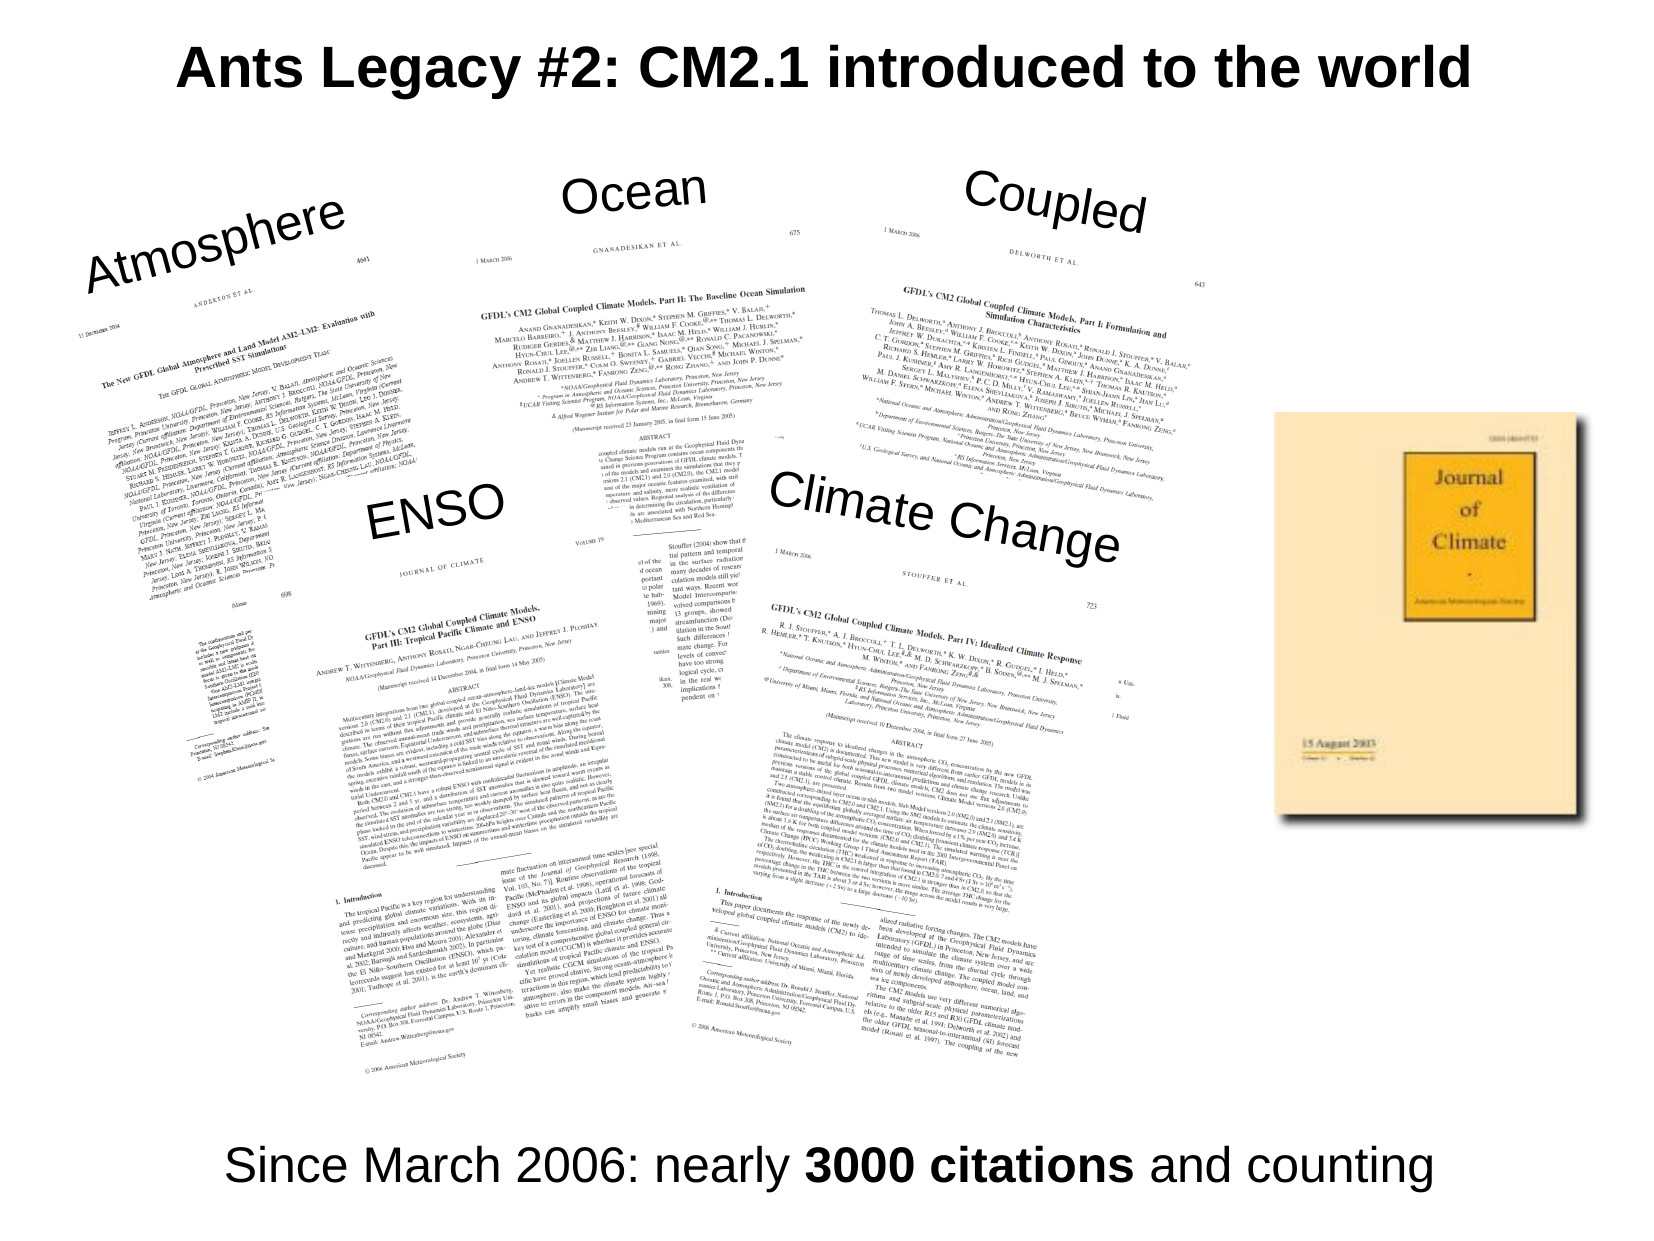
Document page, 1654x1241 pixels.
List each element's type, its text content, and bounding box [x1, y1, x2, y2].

picture [28, 194, 1244, 1102]
text_box Atmosphere [73, 167, 352, 304]
text_box Atmosphere [95, 260, 107, 278]
text_box Since March 2006: nearly 3000 citations and counting [42, 1123, 1618, 1193]
text_box ENSO [261, 433, 611, 586]
picture [1273, 412, 1595, 835]
text_box Ocean [462, 128, 808, 253]
text_box Coupled [959, 144, 1155, 245]
text_box Climate Change [729, 432, 1162, 599]
text_box Ants Legacy #2: CM2.1 introduced to the world [37, 35, 1613, 101]
